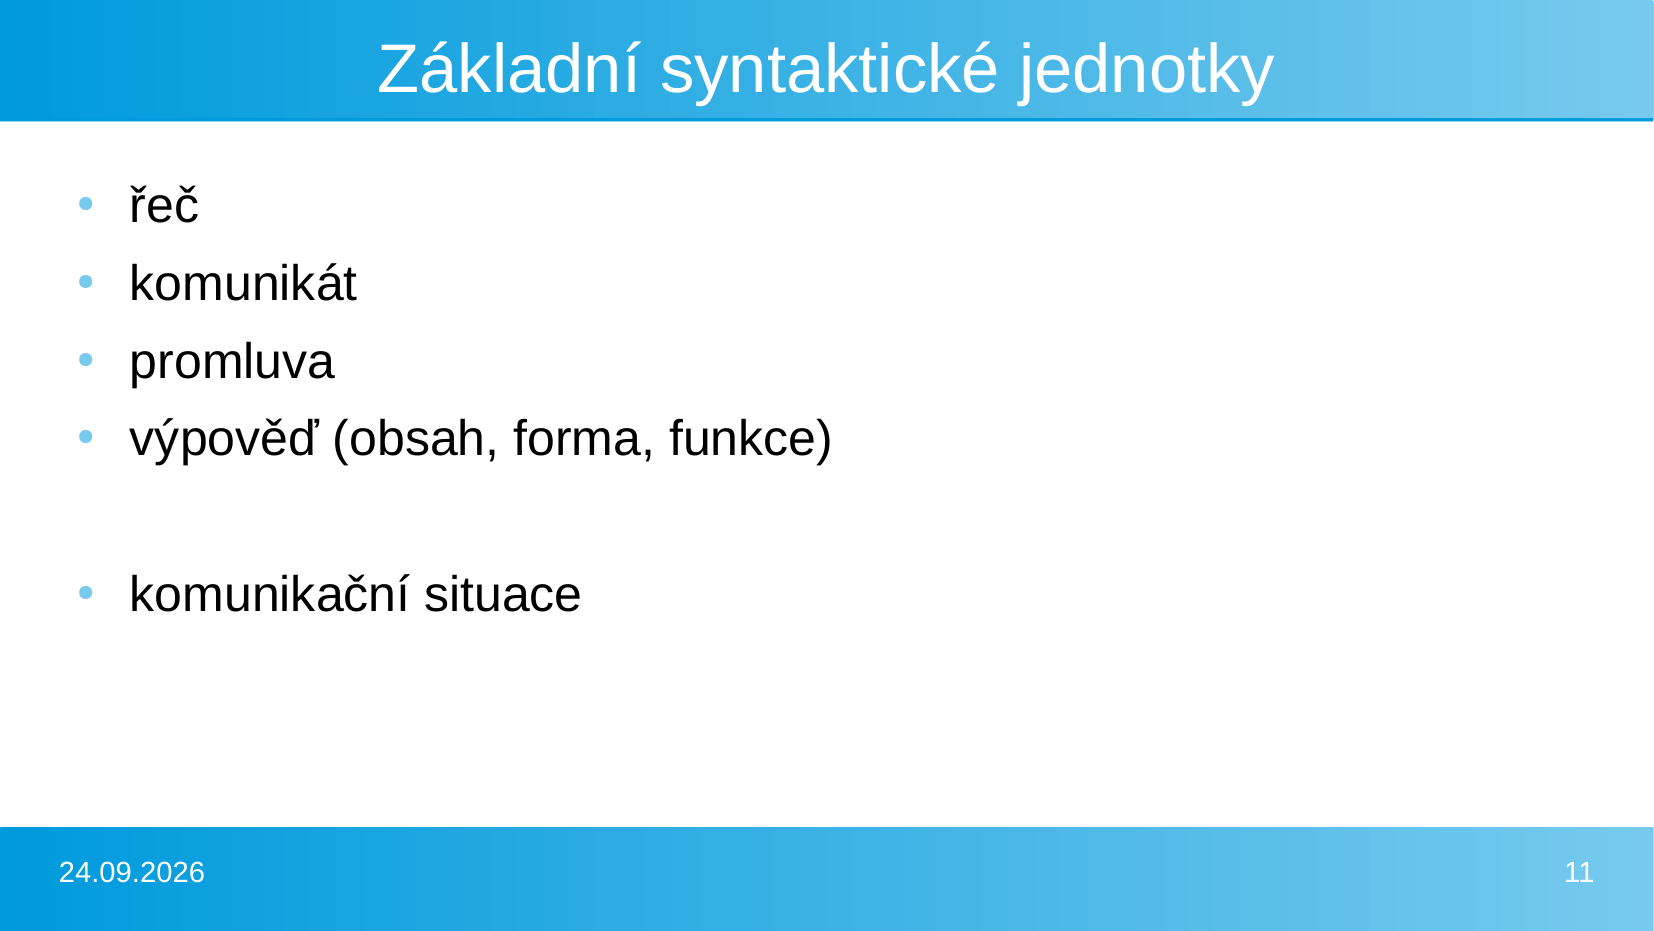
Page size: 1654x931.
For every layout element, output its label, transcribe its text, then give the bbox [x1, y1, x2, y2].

title Základní syntaktické jednotky [59, 29, 1595, 108]
list řeč komunikát promluva výpověď (obsah, forma, funkce) komunikační situace [59, 177, 1595, 768]
